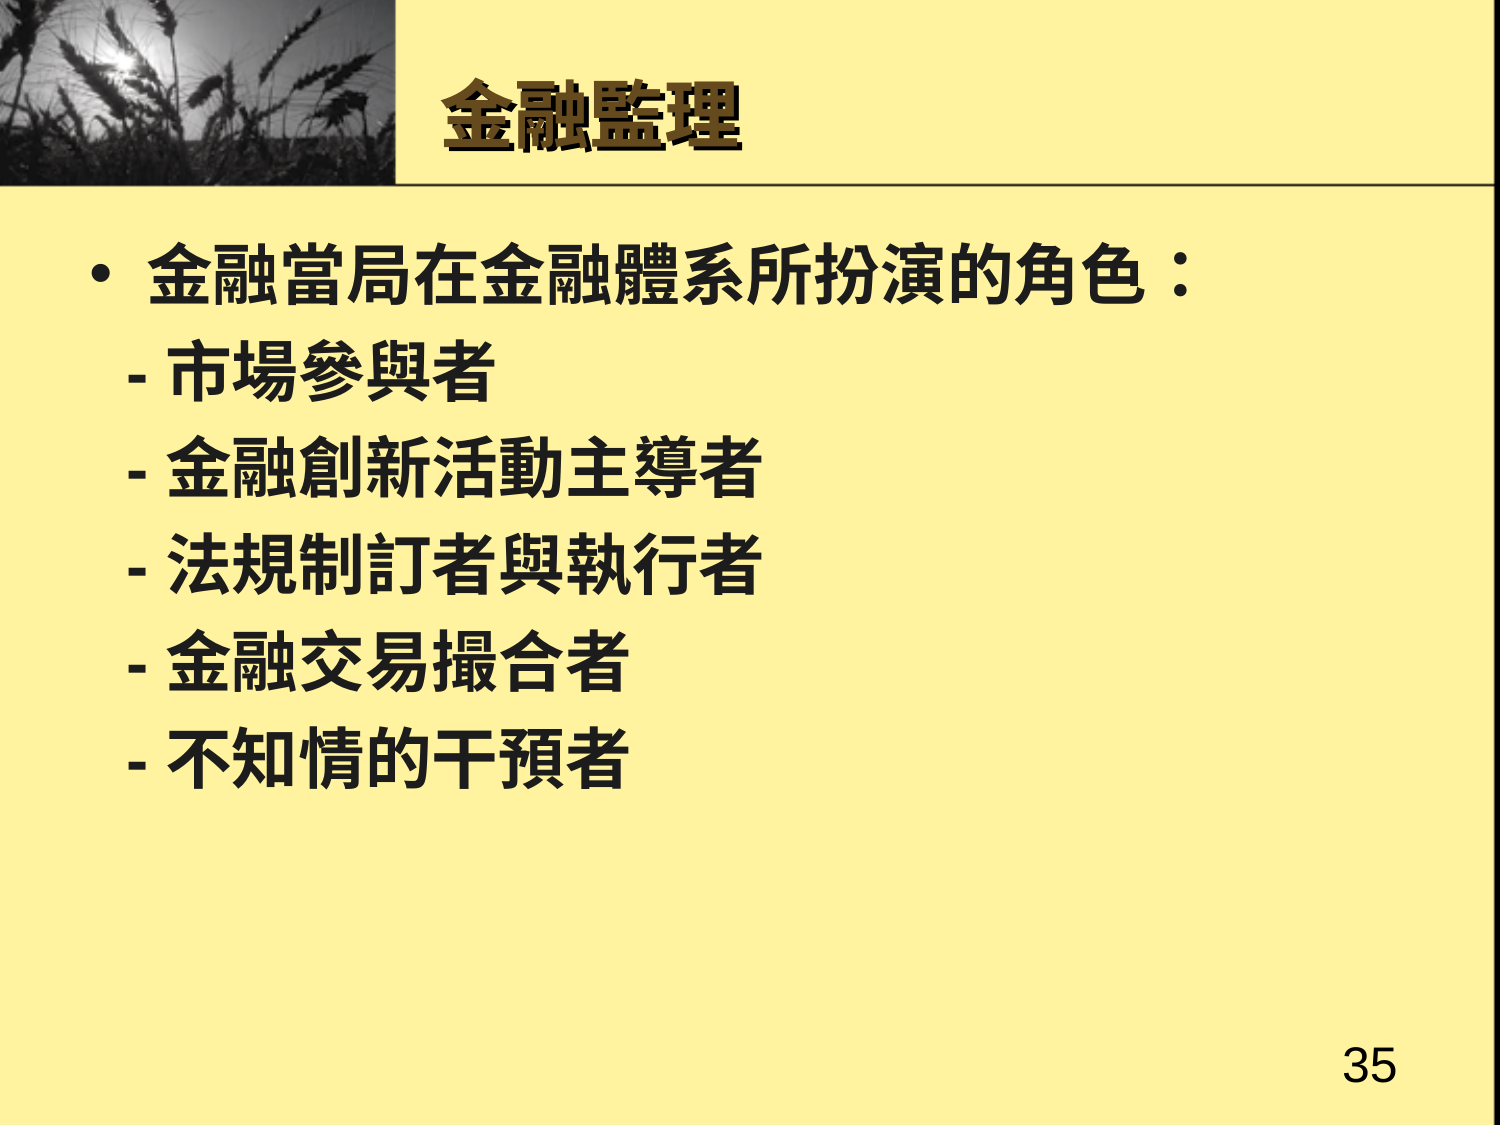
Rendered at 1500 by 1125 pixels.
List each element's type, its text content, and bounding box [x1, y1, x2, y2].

title 金融監理 [424, 14, 1413, 211]
picture [0, 0, 1500, 1125]
list 金融當局在金融體系所扮演的角色： -市場參與者 -金融創新活動主導者 -法規制訂者與執行者 -金融交易撮合者 -不知情的干預者 [75, 224, 1413, 976]
